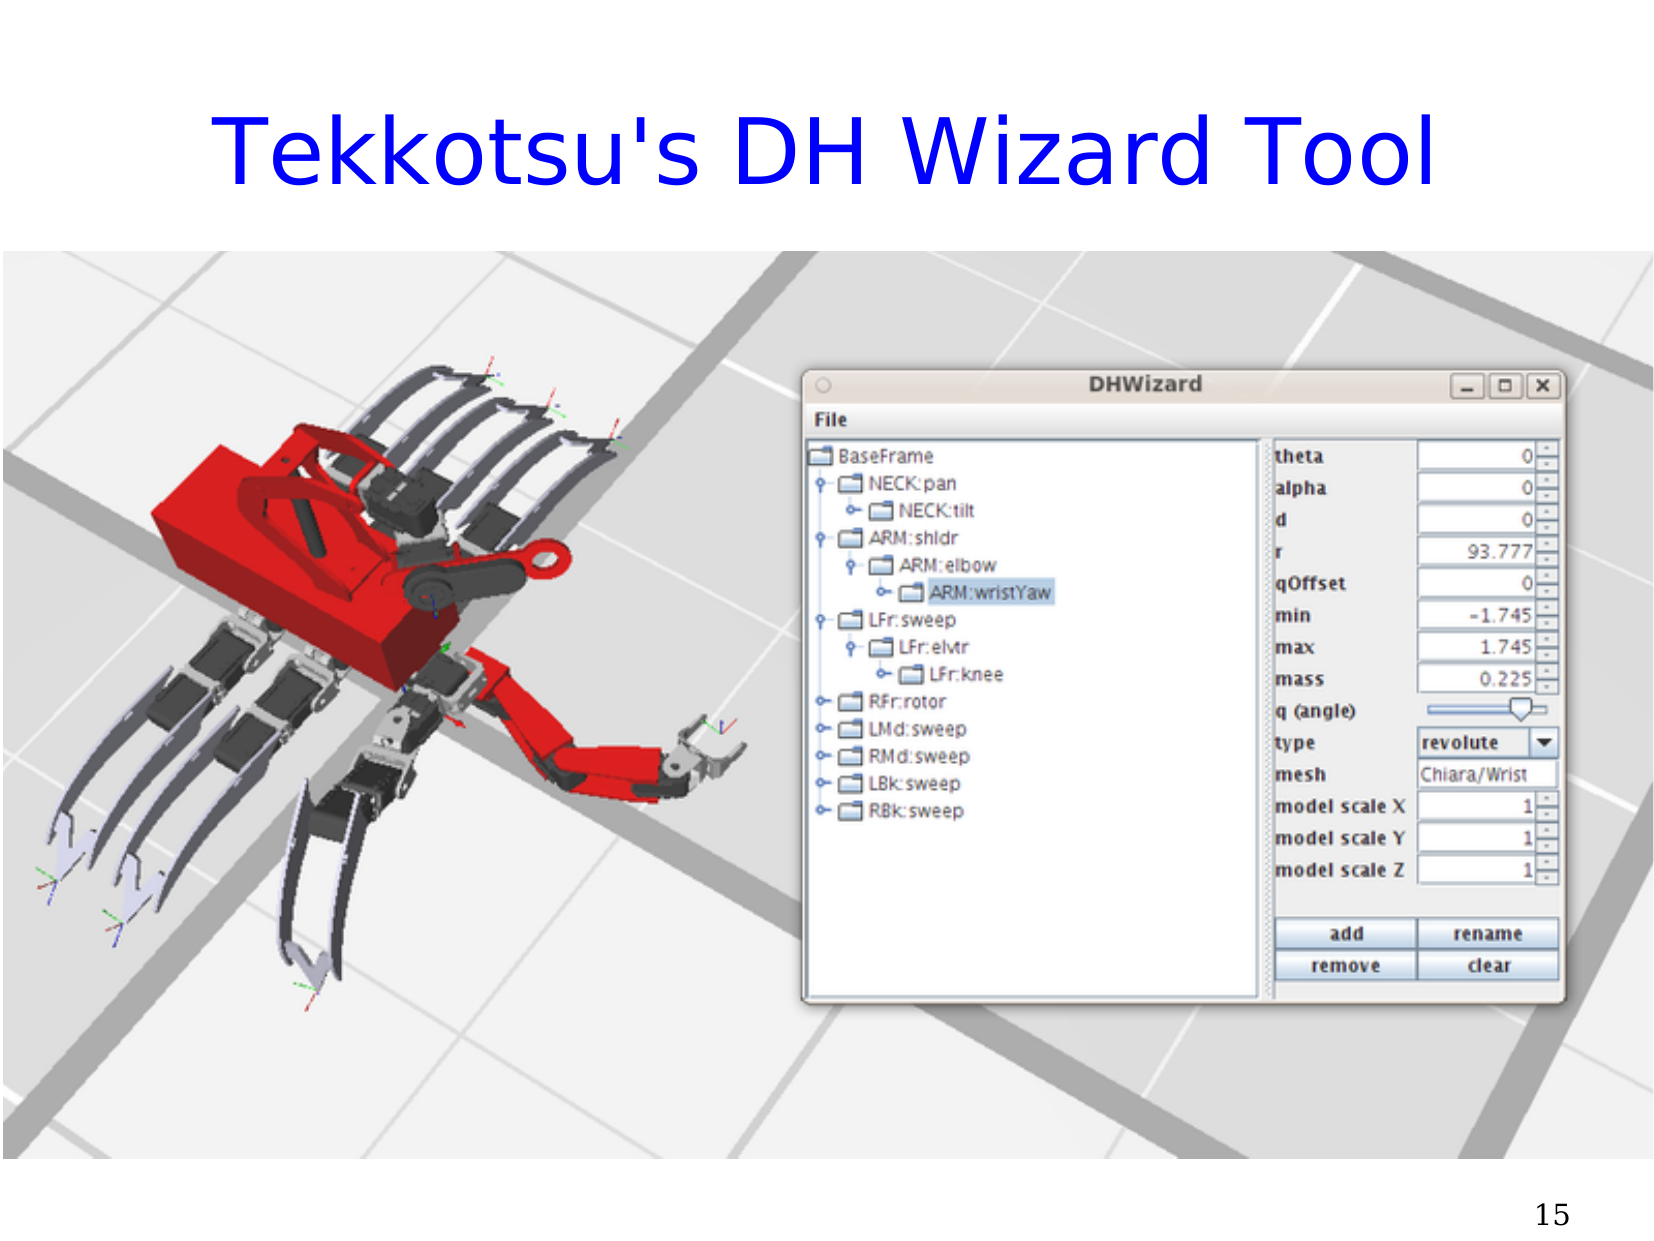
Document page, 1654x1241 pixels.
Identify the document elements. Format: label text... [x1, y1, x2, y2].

title Tekkotsu's DH Wizard Tool [82, 49, 1571, 251]
picture [3, 251, 1654, 1159]
